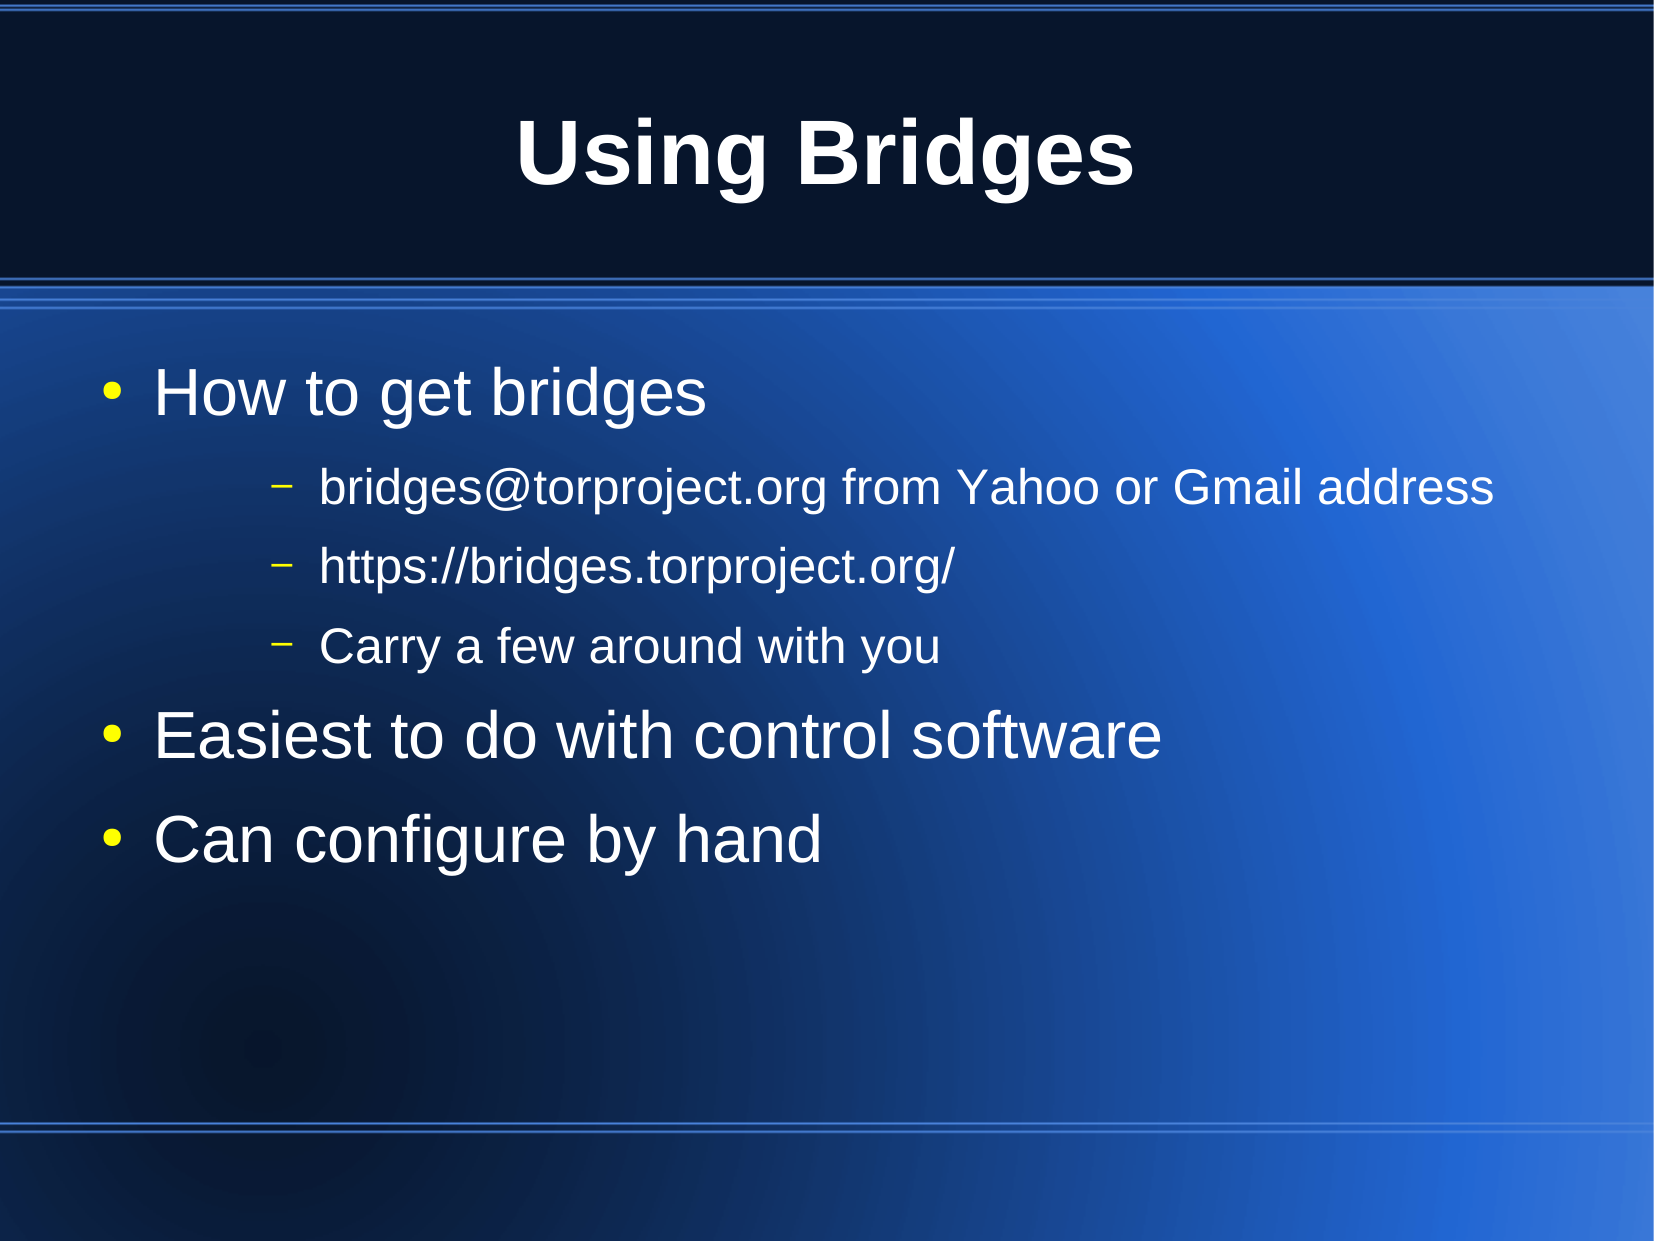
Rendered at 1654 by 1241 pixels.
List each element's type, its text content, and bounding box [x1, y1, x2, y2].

list How to get bridges bridges@torproject.org from Yahoo or Gmail address https://bridges.torproject.org/ Carry a few around with you Easiest to do with control software Can configure by hand [82, 355, 1571, 1043]
title Using Bridges [82, 56, 1571, 250]
picture [0, 0, 1654, 1241]
